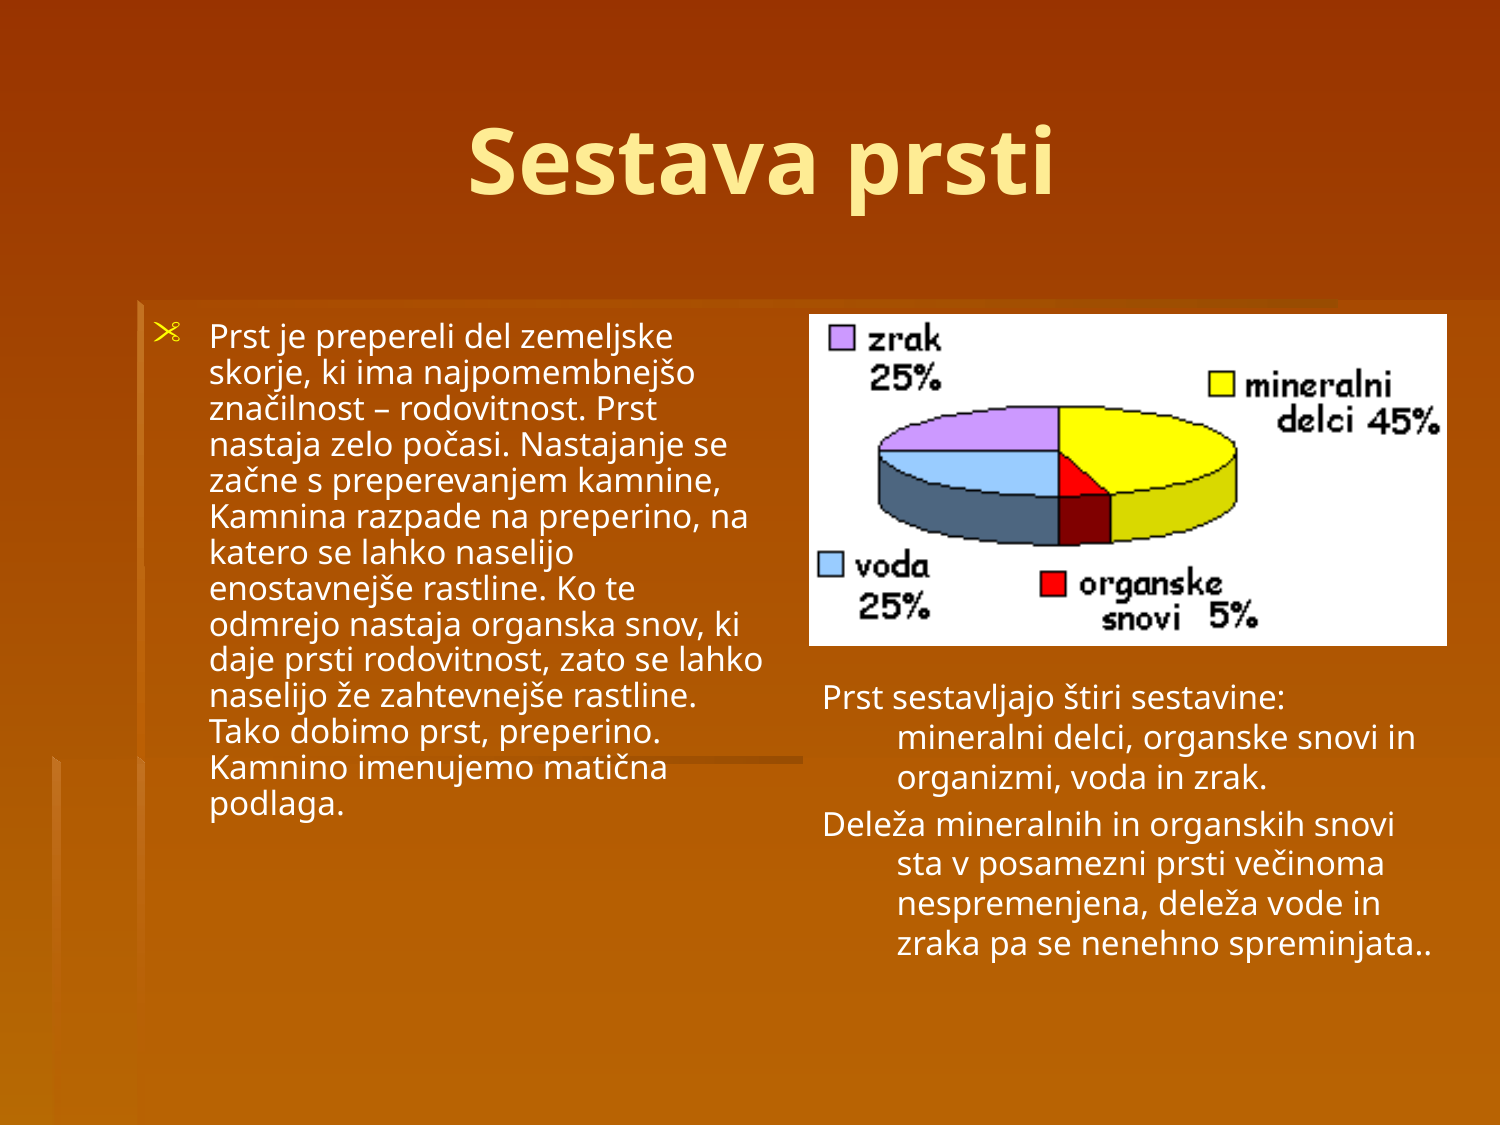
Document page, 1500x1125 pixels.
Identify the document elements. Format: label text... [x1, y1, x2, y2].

picture [809, 314, 1447, 646]
list Prst je prepereli del zemeljske skorje, ki ima najpomembnejšo značilnost – rodovitnost. Prst nastaja zelo počasi. Nastajanje se začne s preperevanjem kamnine, Kamnina razpade na preperino, na katero se lahko naselijo enostavnejše rastline. Ko te odmrejo nastaja organska snov, ki daje prsti rodovitnost, zato se lahko naselijo že zahtevnejše rastline. Tako dobimo prst, preperino. Kamnino imenujemo matična podlaga. [137, 312, 782, 1000]
list Prst sestavljajo štiri sestavine: mineralni delci, organske snovi in organizmi, voda in zrak. Deleža mineralnih in organskih snovi sta v posamezni prsti večinoma nespremenjena, deleža vode in zraka pa se nenehno spreminjata.. [806, 668, 1451, 1094]
title Sestava prsti [75, 40, 1451, 275]
